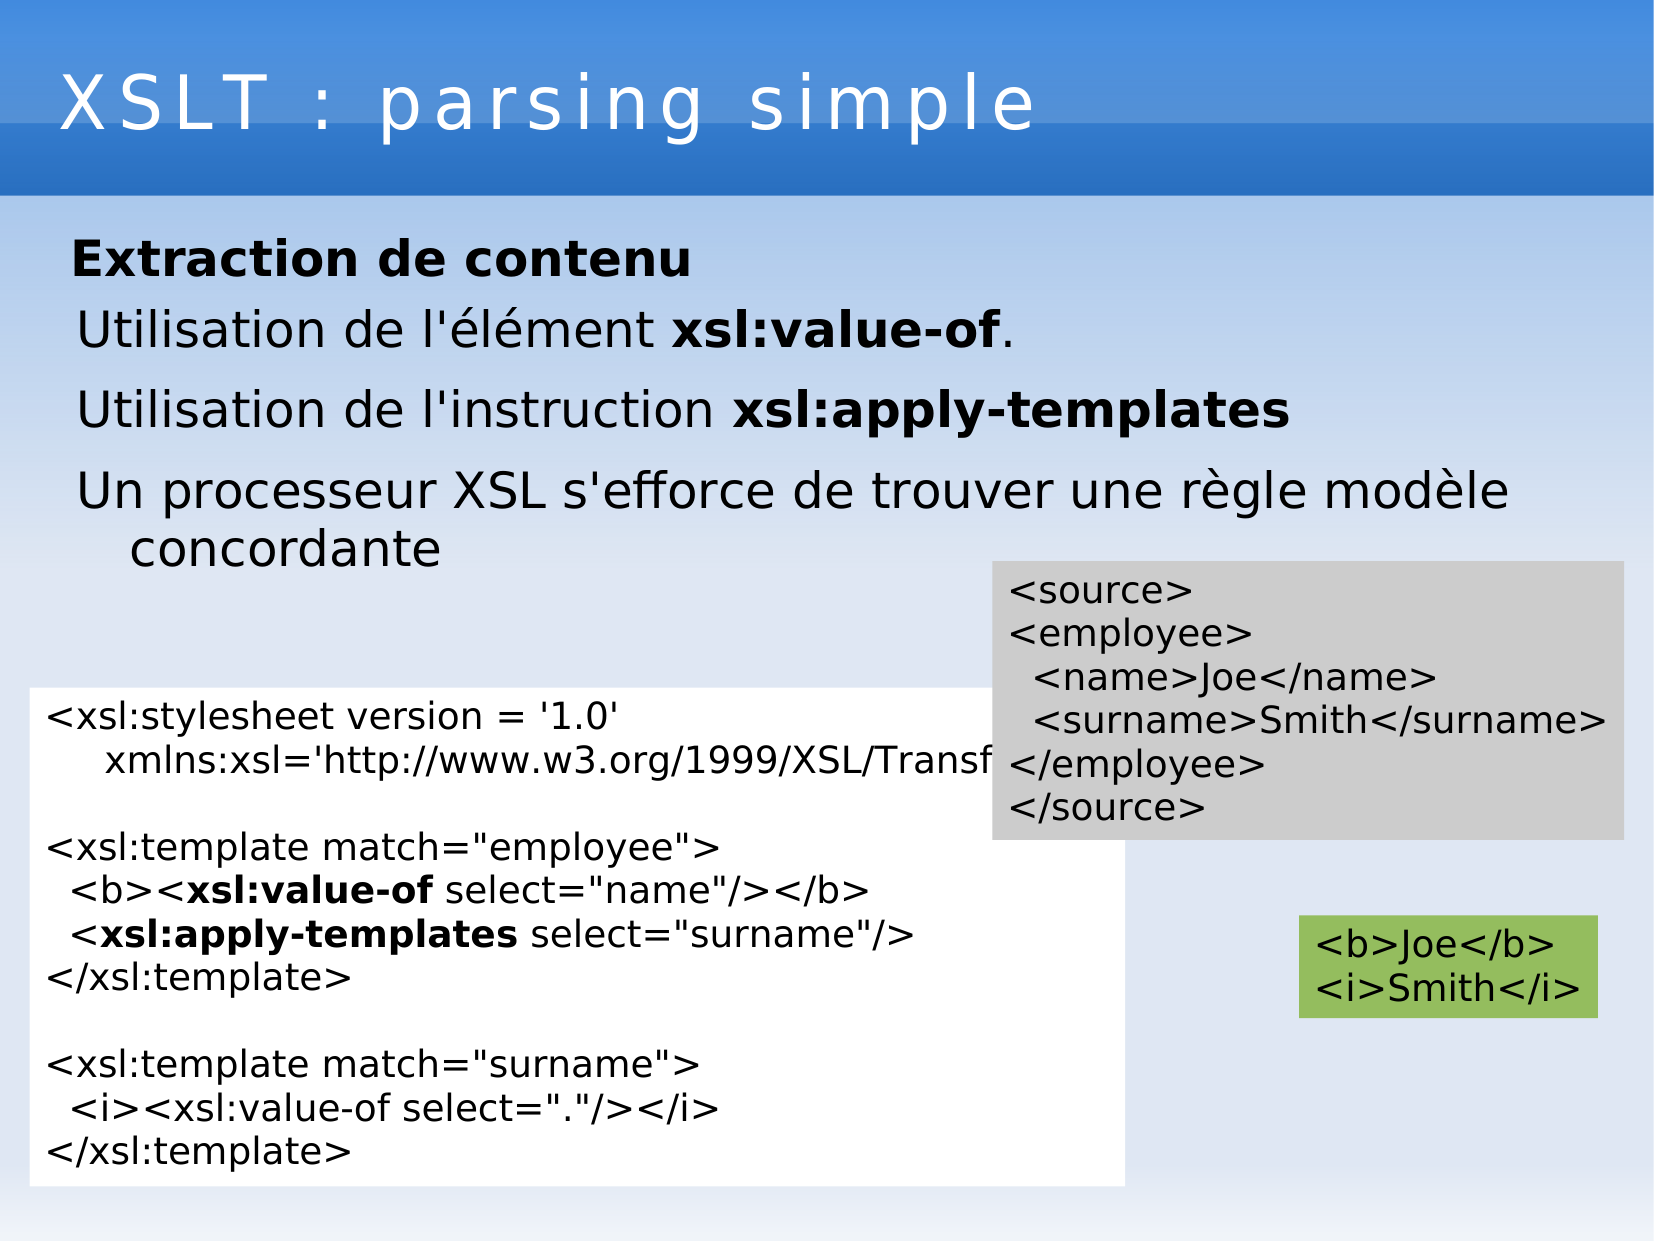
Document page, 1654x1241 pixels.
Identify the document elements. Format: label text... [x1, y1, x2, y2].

text_box <b>Joe</b> <i>Smith</i> [1299, 915, 1598, 1019]
text_box <xsl:stylesheet version = '1.0' xmlns:xsl='http://www.w3.org/1999/XSL/Transform'> <xsl:template match="employee"> <b><xsl:value-of select="name"/></b> <xsl:apply-templates select="surname"/> </xsl:template> <xsl:template match="surname"> <i><xsl:value-of select="."/></i> </xsl:template> [29, 687, 1115, 1187]
text_box <source> <employee> <name>Joe</name> <surname>Smith</surname> </employee> </source> [992, 561, 1623, 840]
title XSLT : parsing simple [59, 29, 1270, 178]
list Utilisation de l'élément xsl:value-of. Utilisation de l'instruction xsl:apply-templates Un processeur XSL s'efforce de trouver une règle modèle concordante [59, 301, 1625, 595]
picture [0, 0, 1654, 1241]
text_box Extraction de contenu [56, 222, 709, 296]
